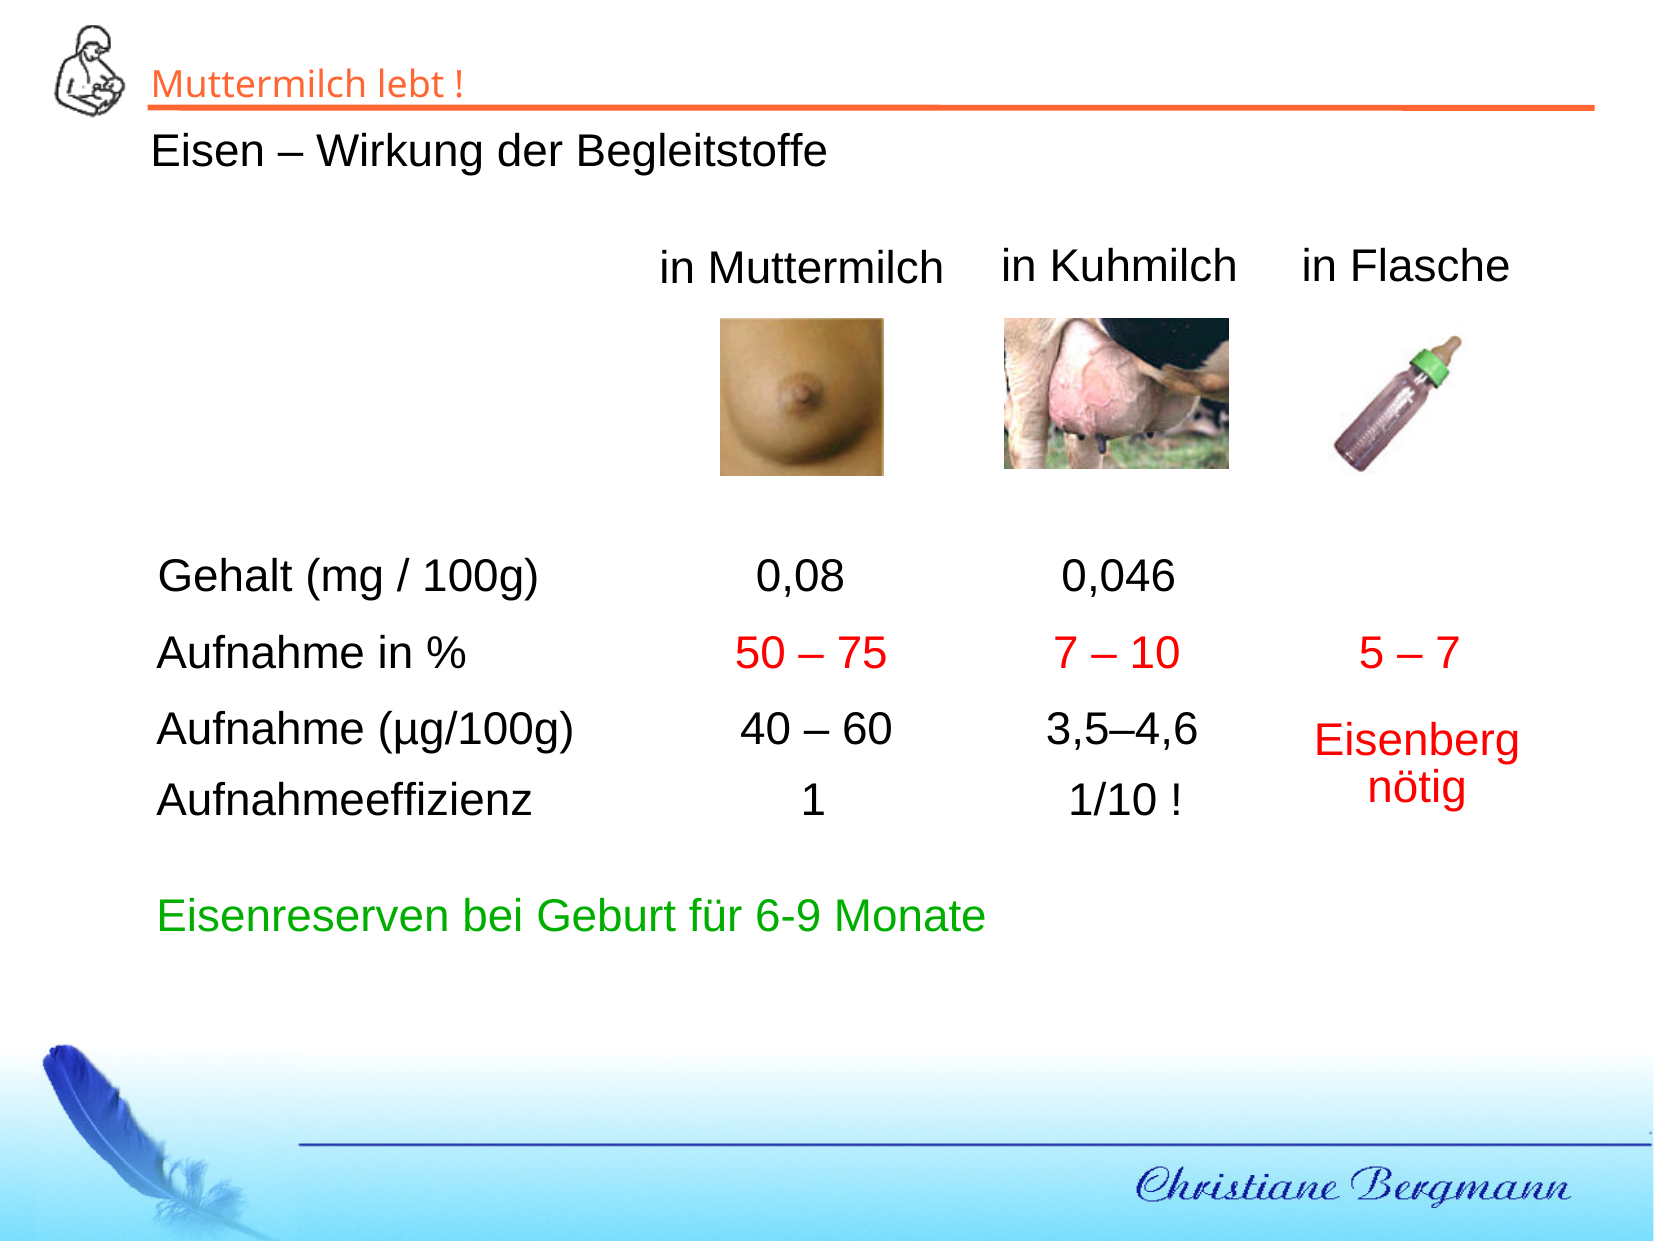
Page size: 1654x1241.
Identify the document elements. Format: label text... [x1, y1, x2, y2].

text_box Eisenreserven bei Geburt für 6-9 Monate [141, 885, 1199, 949]
text_box Aufnahme (µg/100g) 40 – 60 3,5–4,6 [141, 699, 1566, 763]
text_box Eisenberg nötig [1299, 709, 1536, 821]
text_box in Muttermilch [644, 238, 993, 301]
picture [1328, 324, 1479, 475]
picture [720, 318, 884, 476]
text_box Aufnahmeeffizienz 1 1/10 ! [141, 770, 1566, 833]
picture [0, 1033, 1654, 1241]
text_box Eisen – Wirkung der Begleitstoffe [135, 120, 1034, 184]
text_box Aufnahme in % 50 – 75 7 – 10 5 – 7 [141, 622, 1566, 686]
text_box Muttermilch lebt ! [135, 41, 531, 117]
picture [54, 24, 130, 119]
text_box in Kuhmilch in Flasche [986, 236, 1654, 299]
text_box Gehalt (mg / 100g) 0,08 0,046 [142, 545, 1566, 609]
picture [1004, 318, 1229, 470]
